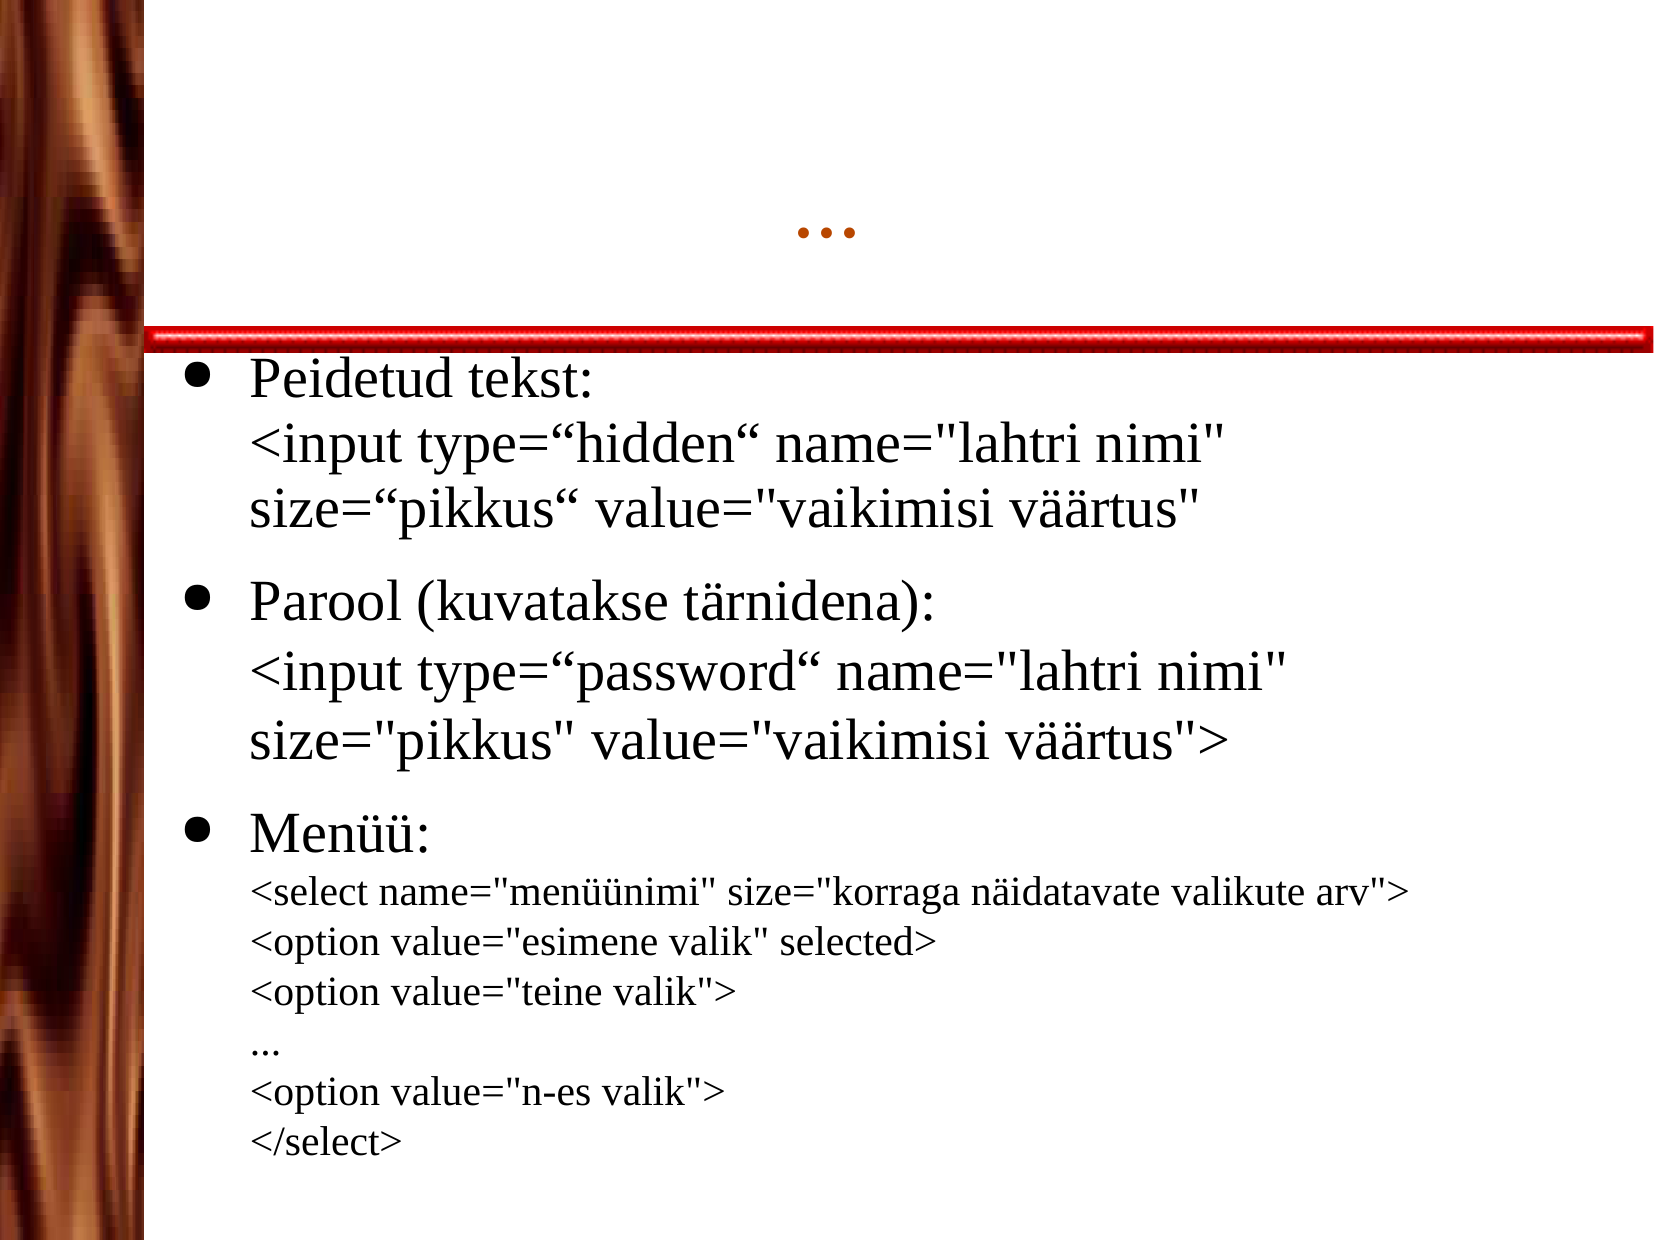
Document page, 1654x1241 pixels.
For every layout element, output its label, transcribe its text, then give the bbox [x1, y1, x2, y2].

picture [0, 0, 1654, 1240]
title ... [121, 100, 1533, 312]
list Peidetud tekst: <input type=“hidden“ name="lahtri nimi" size=“pikkus“ value="vaikimisi väärtus" Parool (kuvatakse tärnidena): <input type=“password“ name="lahtri nimi" size="pikkus" value="vaikimisi väärtus"> Menüü: <select name="menüünimi" size="korraga näidatavate valikute arv"> <option value="esimene valik" selected> <option value="teine valik"> ... <option value="n-es valik"> </select> [121, 344, 1533, 1172]
